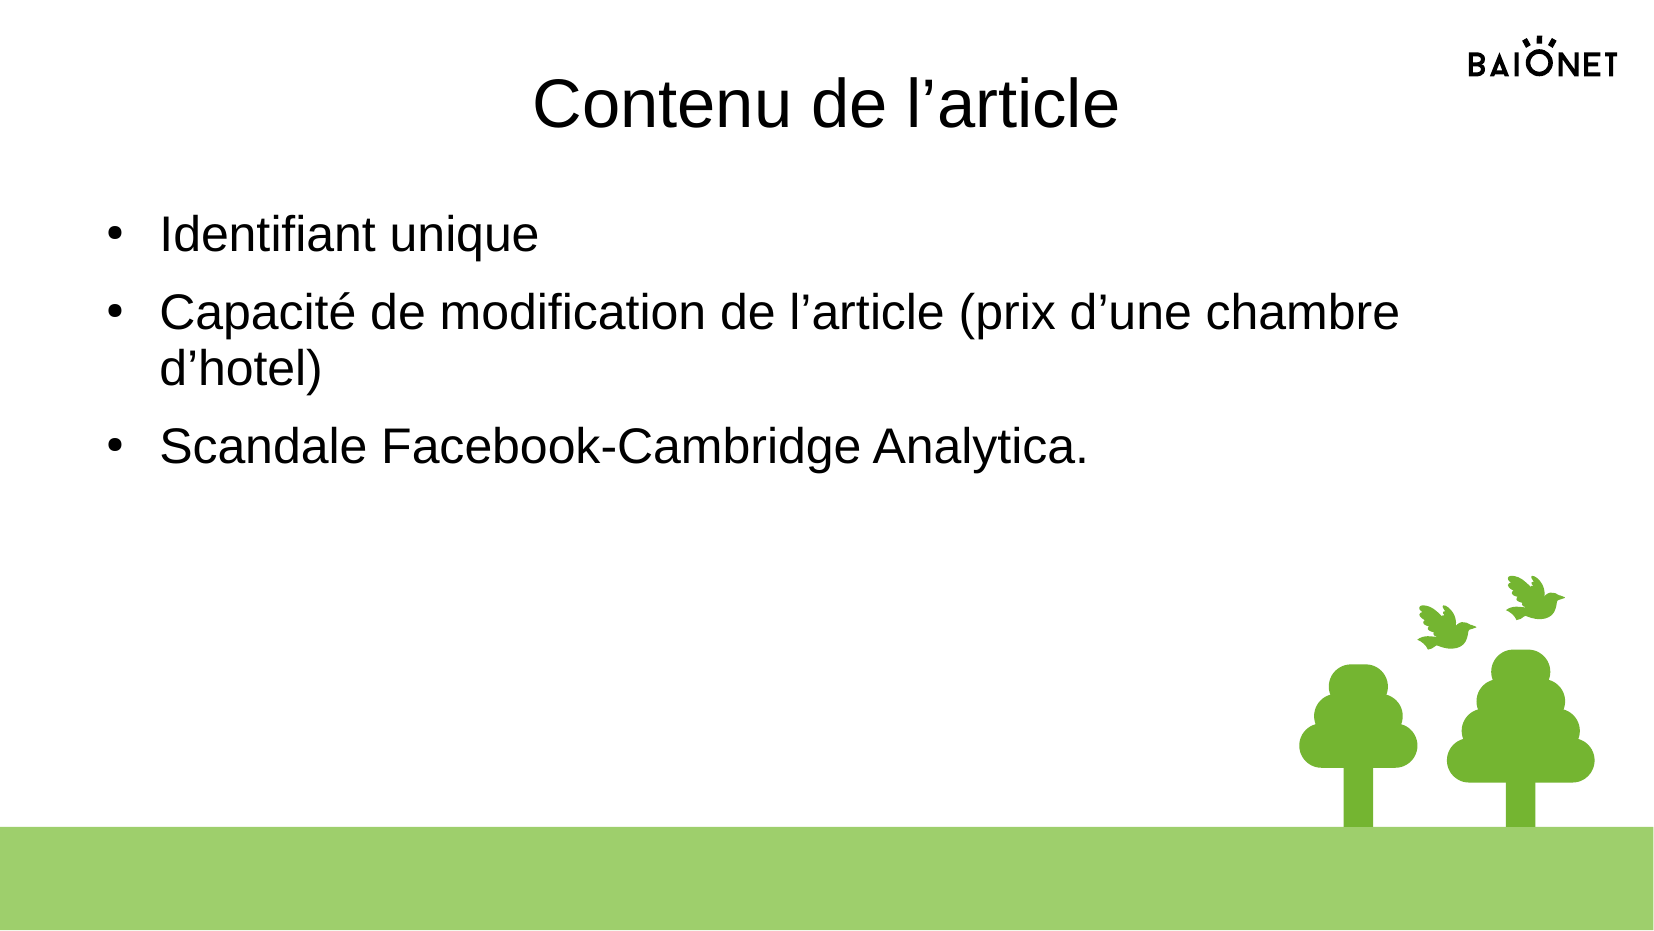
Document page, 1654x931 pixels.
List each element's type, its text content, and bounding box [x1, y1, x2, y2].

list Identifiant unique Capacité de modification de l’article (prix d’une chambre d’hotel) Scandale Facebook-Cambridge Analytica. [88, 206, 1565, 739]
title Contenu de l’article [88, 29, 1565, 178]
picture [1461, 29, 1625, 82]
